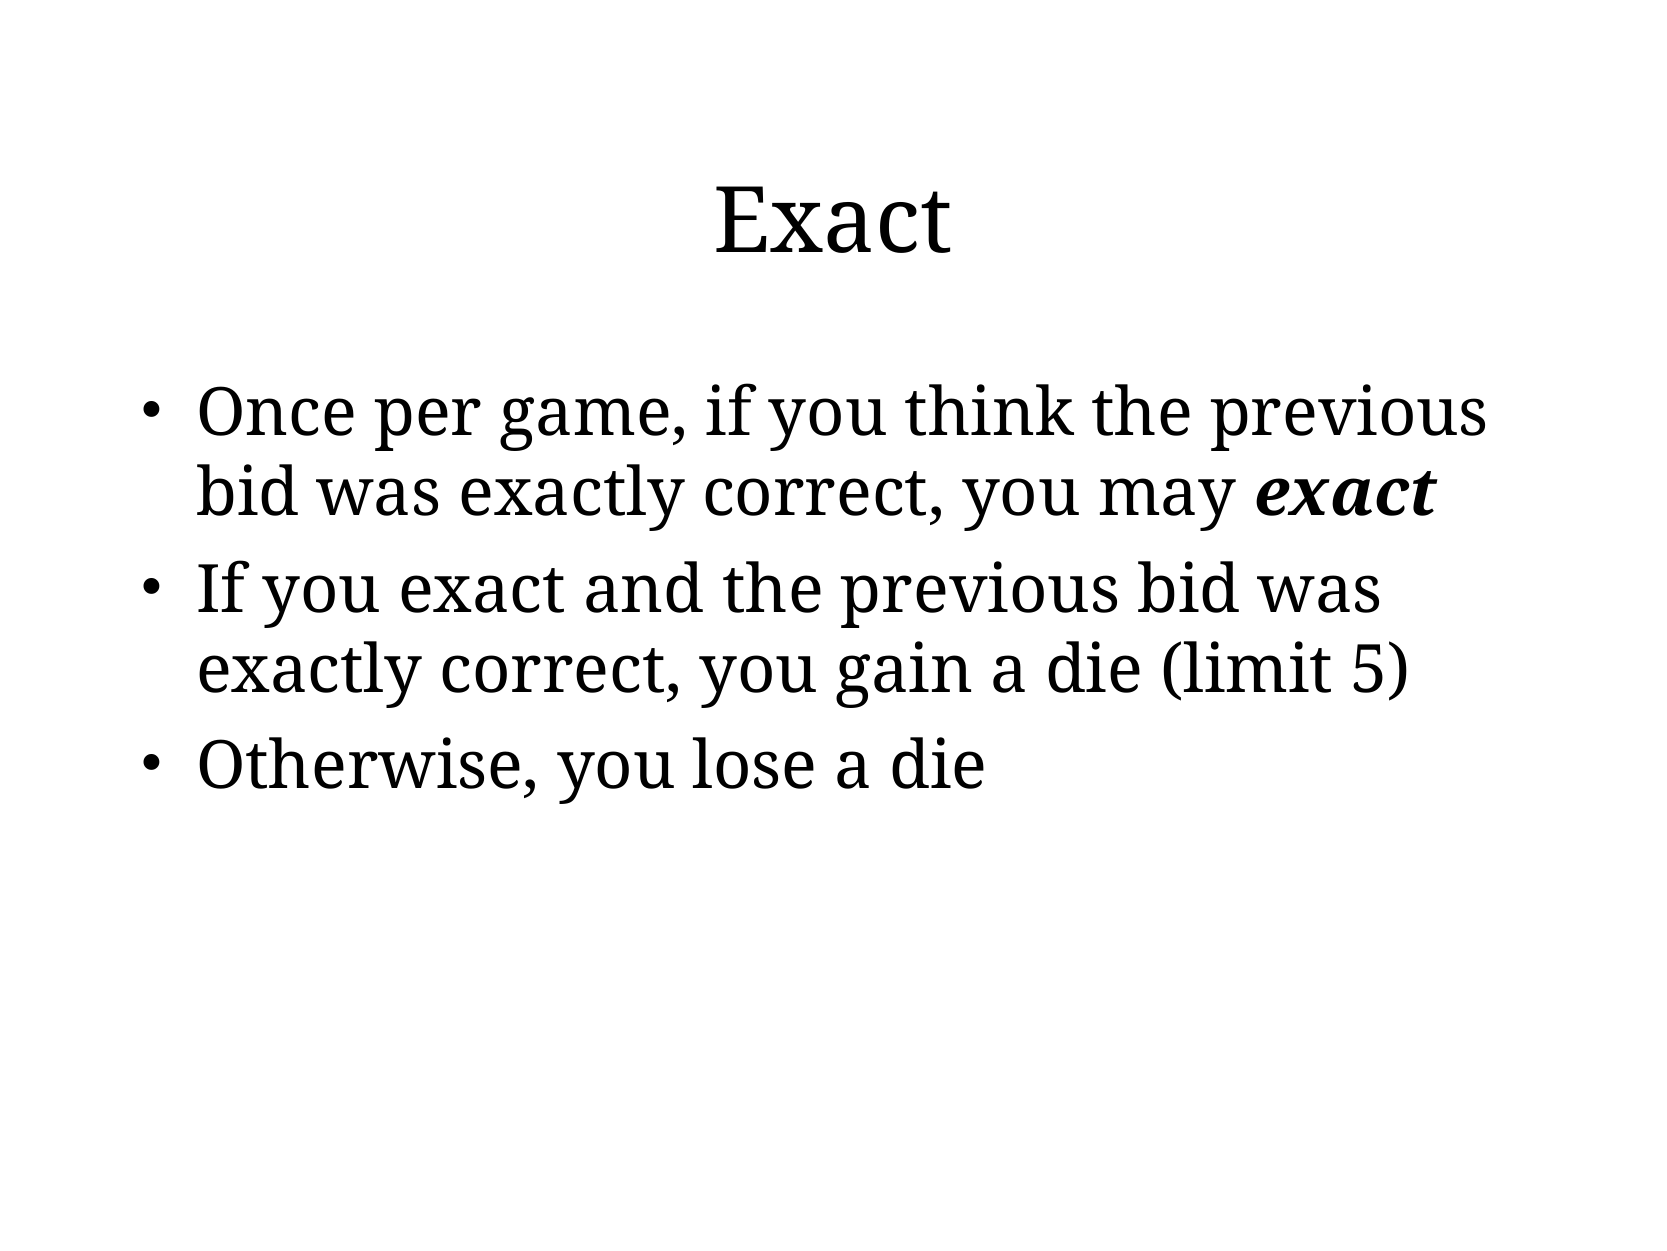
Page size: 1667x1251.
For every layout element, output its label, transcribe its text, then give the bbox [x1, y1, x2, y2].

list Once per game, if you think the previous bid was exactly correct, you may exact If you exact and the previous bid was exactly correct, you gain a die (limit 5) Otherwise, you lose a die [124, 360, 1542, 1187]
title Exact [124, 110, 1542, 320]
